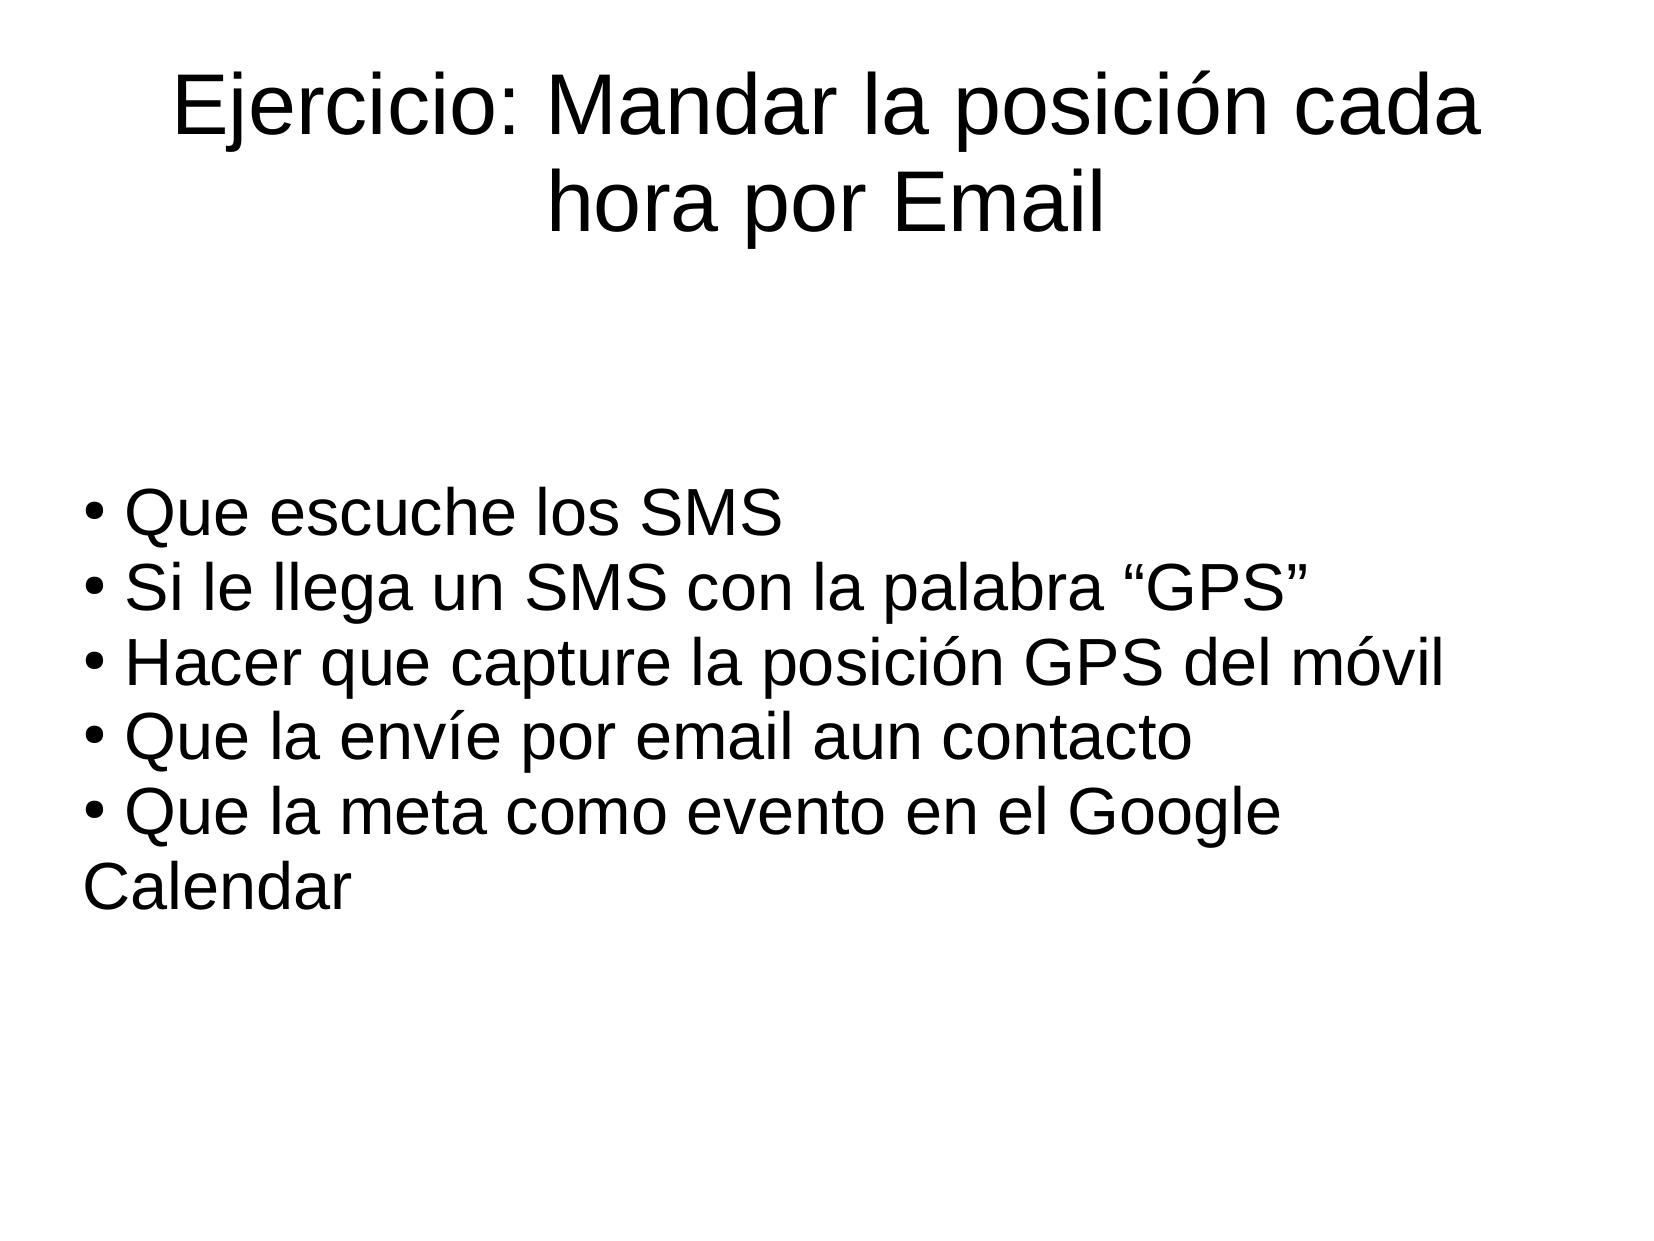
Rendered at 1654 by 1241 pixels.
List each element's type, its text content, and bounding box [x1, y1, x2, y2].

title Ejercicio: Mandar la posición cada hora por Email [82, 49, 1571, 257]
subtitle Que escuche los SMS Si le llega un SMS con la palabra “GPS” Hacer que capture la posición GPS del móvil Que la envíe por email aun contacto Que la meta como evento en el Google Calendar [82, 290, 1571, 1109]
